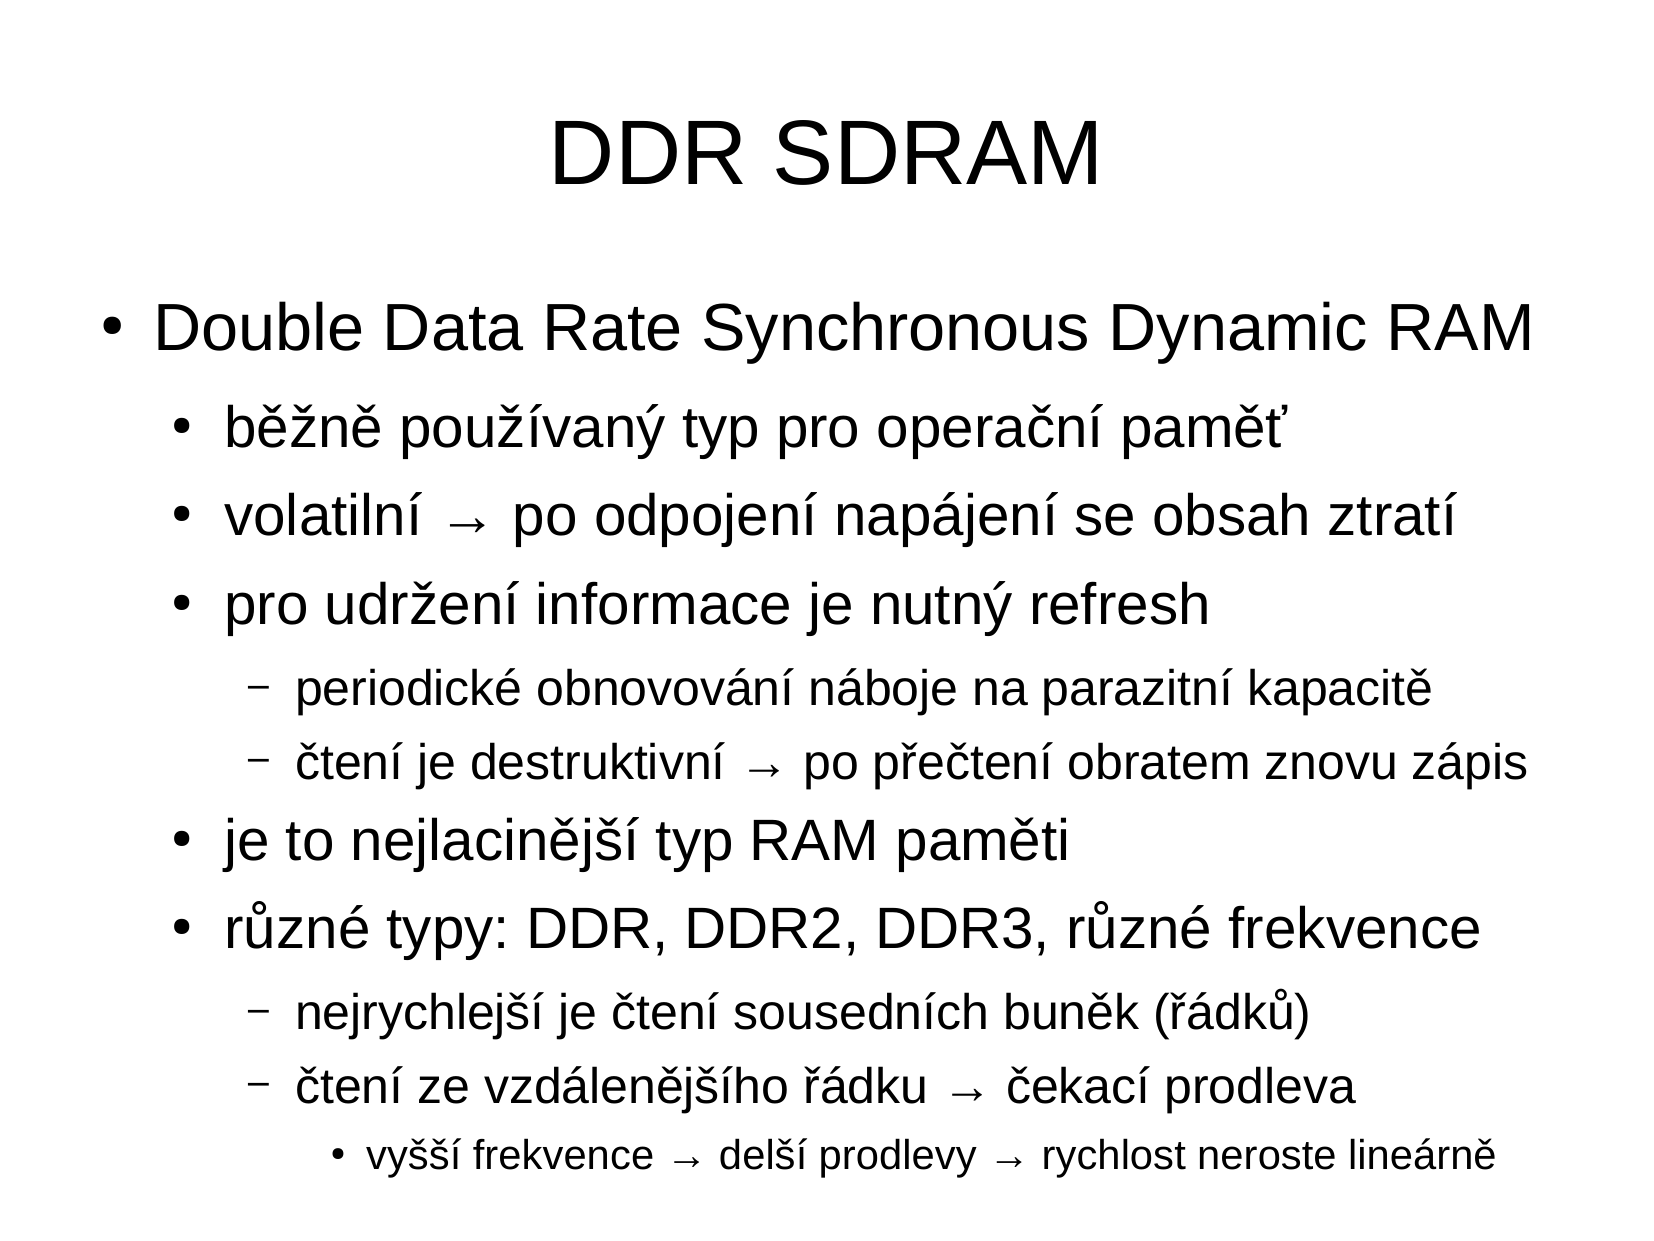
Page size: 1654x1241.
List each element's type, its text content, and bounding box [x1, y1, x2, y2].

title DDR SDRAM [82, 49, 1571, 257]
list Double Data Rate Synchronous Dynamic RAM běžně používaný typ pro operační paměť volatilní → po odpojení napájení se obsah ztratí pro udržení informace je nutný refresh periodické obnovování náboje na parazitní kapacitě čtení je destruktivní → po přečtení obratem znovu zápis je to nejlacinější typ RAM paměti různé typy: DDR, DDR2, DDR3, různé frekvence nejrychlejší je čtení sousedních buněk (řádků) čtení ze vzdálenějšího řádku → čekací prodleva vyšší frekvence → delší prodlevy → rychlost neroste lineárně [82, 290, 1571, 1179]
